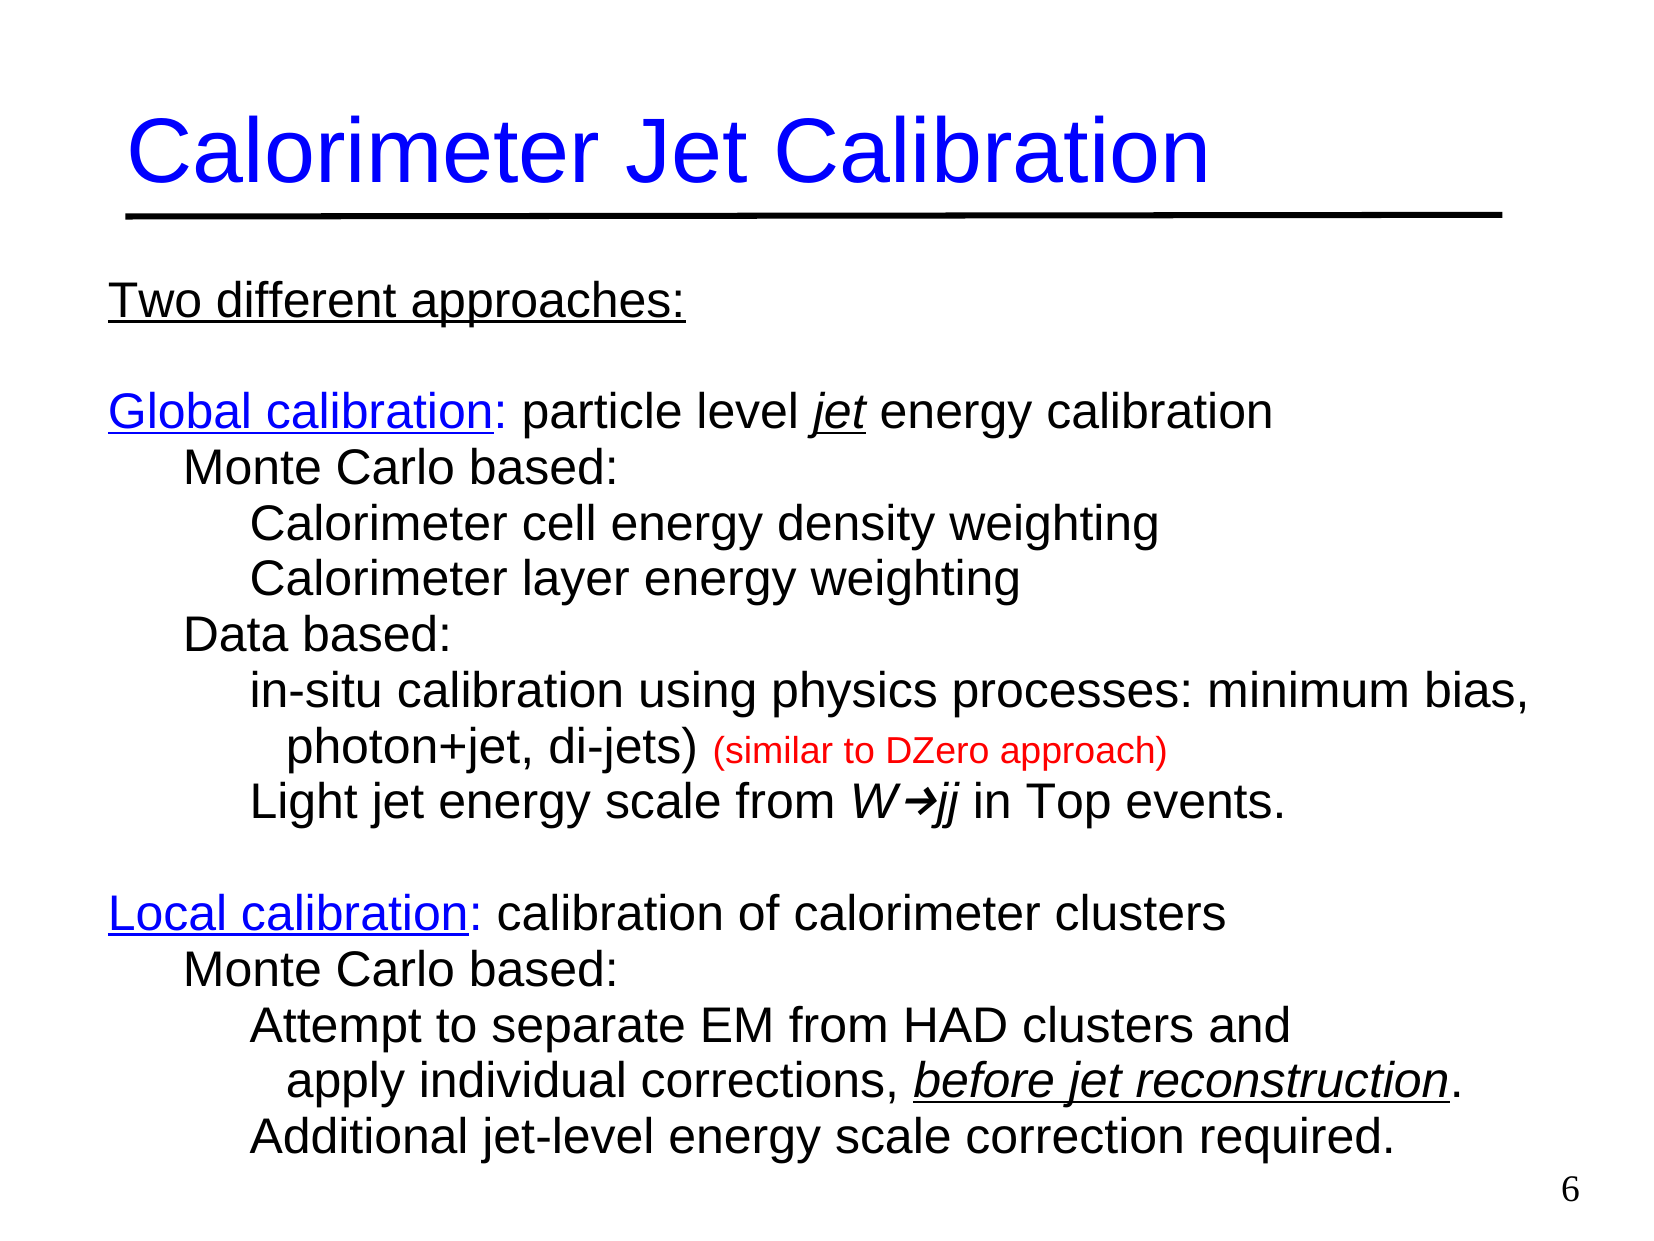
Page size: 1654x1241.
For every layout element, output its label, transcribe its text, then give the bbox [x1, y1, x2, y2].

text_box Two different approaches: Global calibration: particle level jet energy calibration Monte Carlo based: Calorimeter cell energy density weighting Calorimeter layer energy weighting Data based: in-situ calibration using physics processes: minimum bias, photon+jet, di-jets) (similar to DZero approach) Light jet energy scale from W→jj in Top events. Local calibration: calibration of calorimeter clusters Monte Carlo based: Attempt to separate EM from HAD clusters and apply individual corrections, before jet reconstruction. Additional jet-level energy scale correction required. [107, 271, 1542, 1169]
text_box Calorimeter Jet Calibration [126, 99, 1497, 214]
